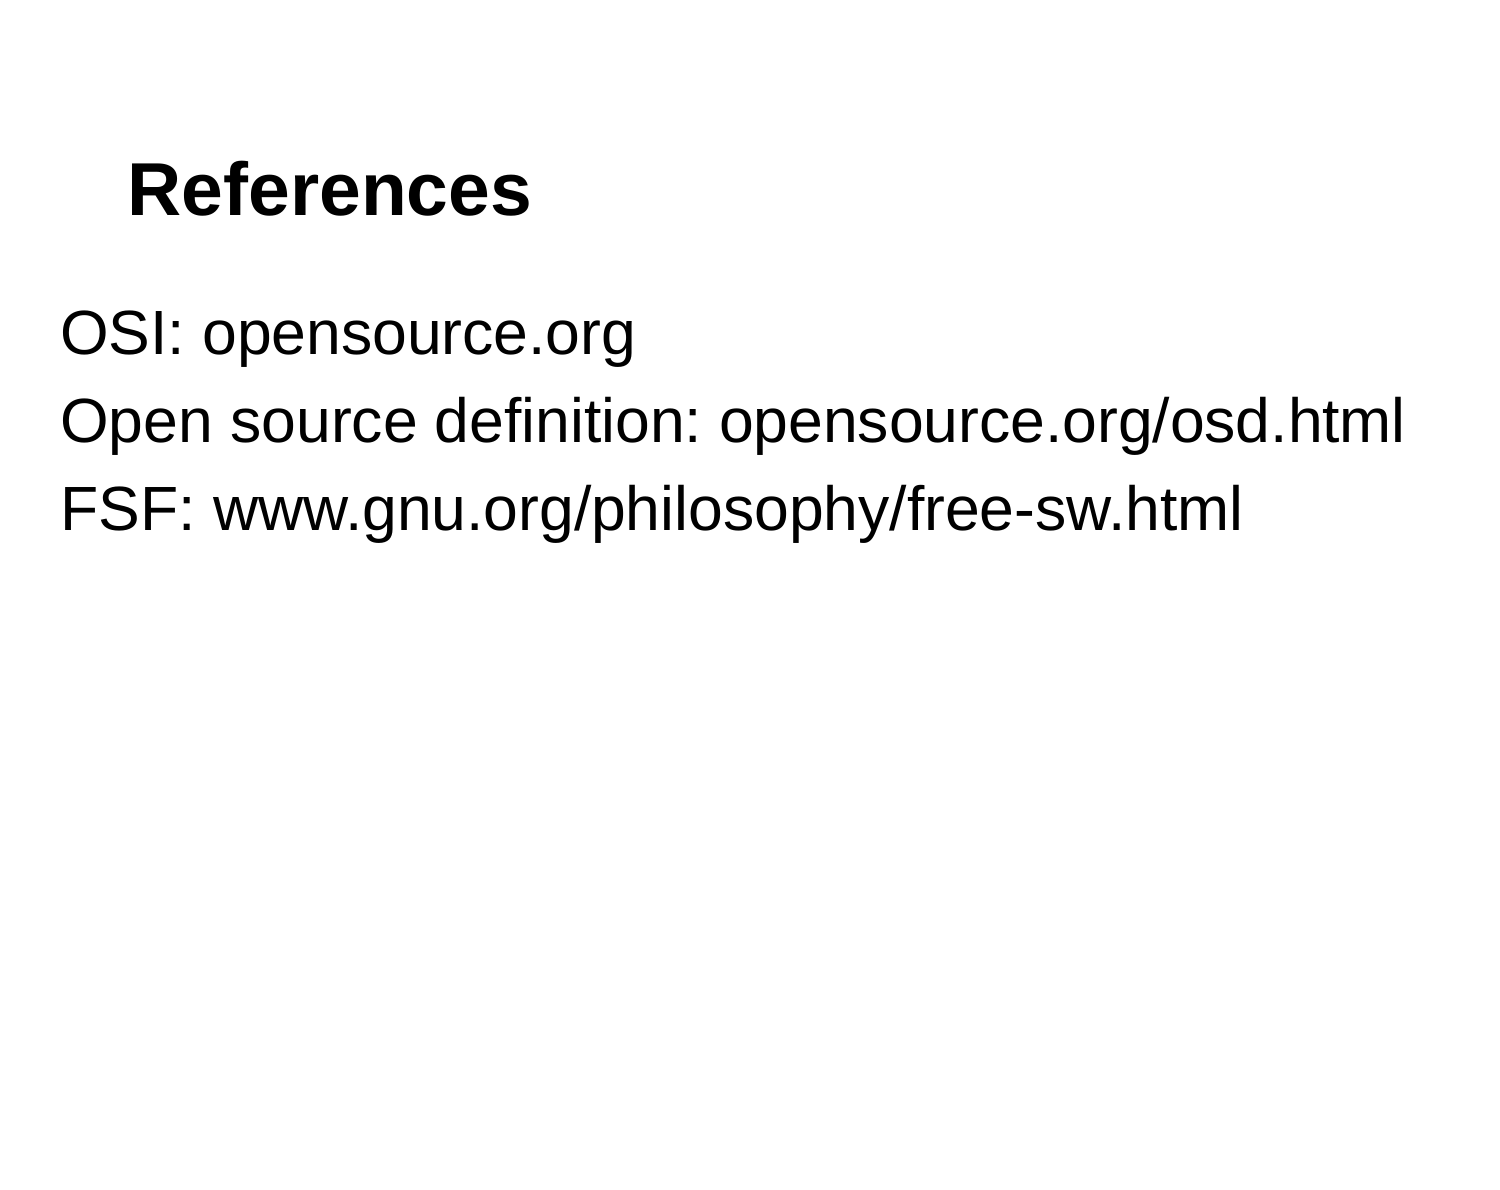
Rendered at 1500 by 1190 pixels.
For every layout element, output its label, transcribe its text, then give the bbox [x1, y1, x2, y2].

title References [75, 15, 1425, 246]
list OSI: opensource.org Open source definition: opensource.org/osd.html FSF: www.gnu.org/philosophy/free-sw.html [45, 277, 1466, 1000]
